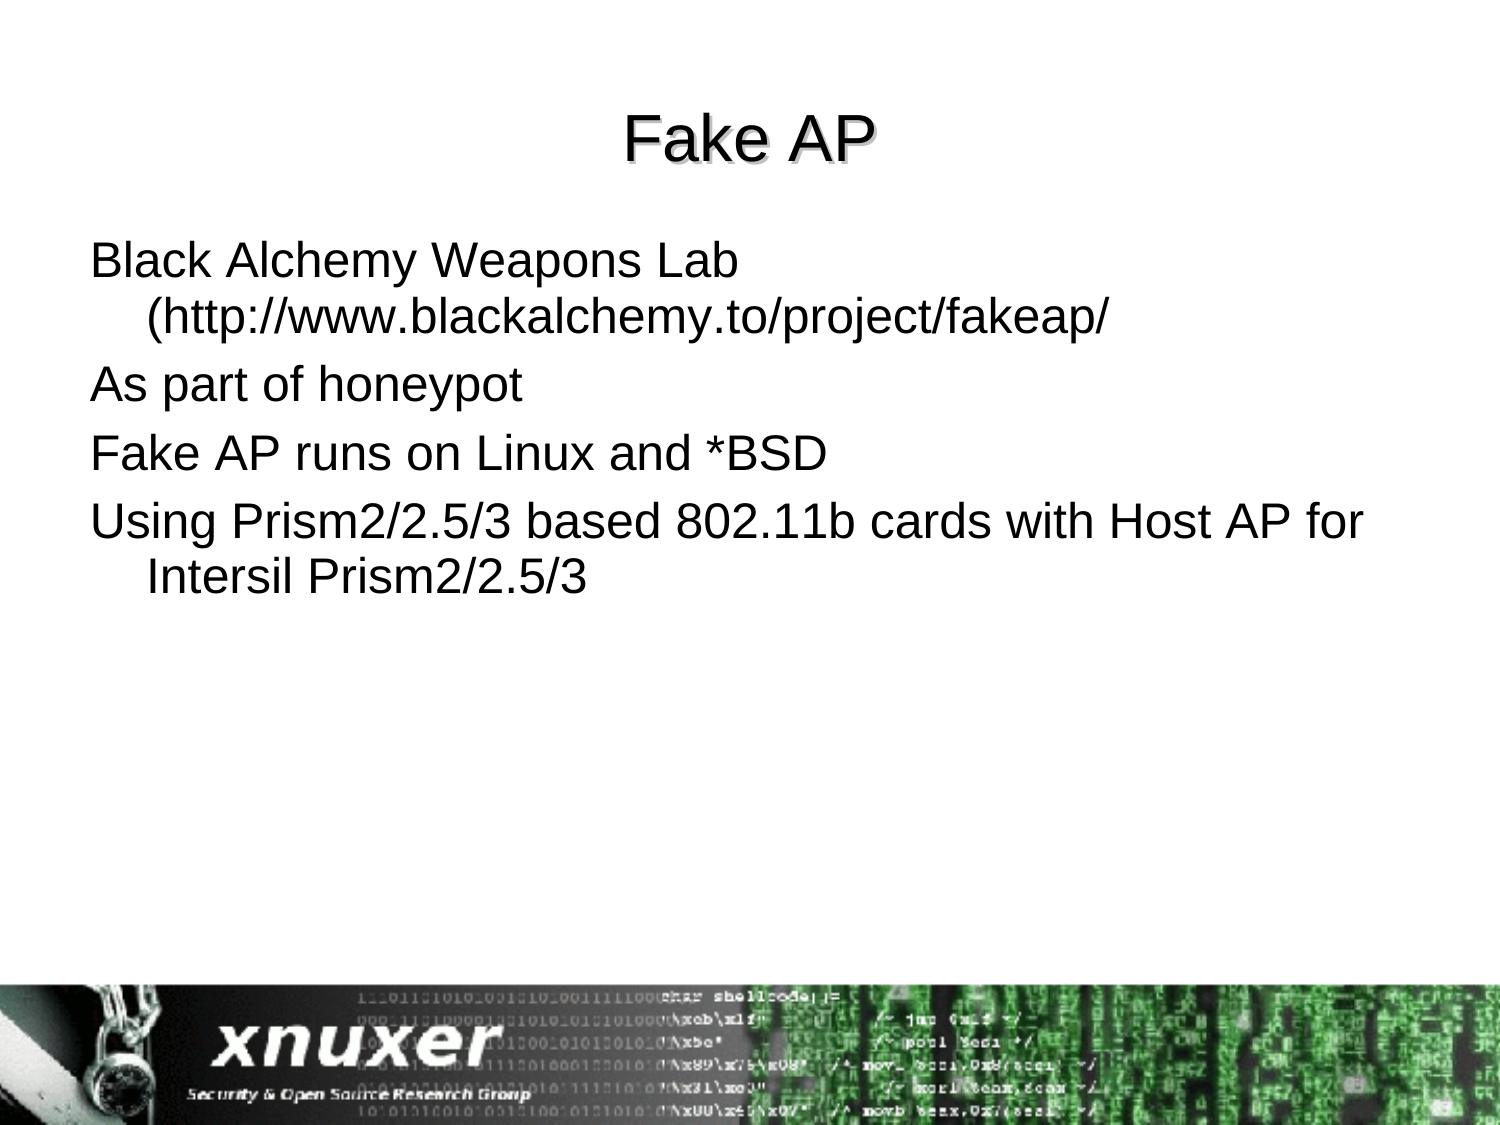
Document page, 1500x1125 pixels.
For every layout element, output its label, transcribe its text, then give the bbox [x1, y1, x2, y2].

title Fake AP [75, 45, 1426, 224]
list Black Alchemy Weapons Lab (http://www.blackalchemy.to/project/fakeap/ As part of honeypot Fake AP runs on Linux and *BSD Using Prism2/2.5/3 based 802.11b cards with Host AP for Intersil Prism2/2.5/3 [75, 224, 1426, 968]
picture [0, 0, 1500, 1125]
